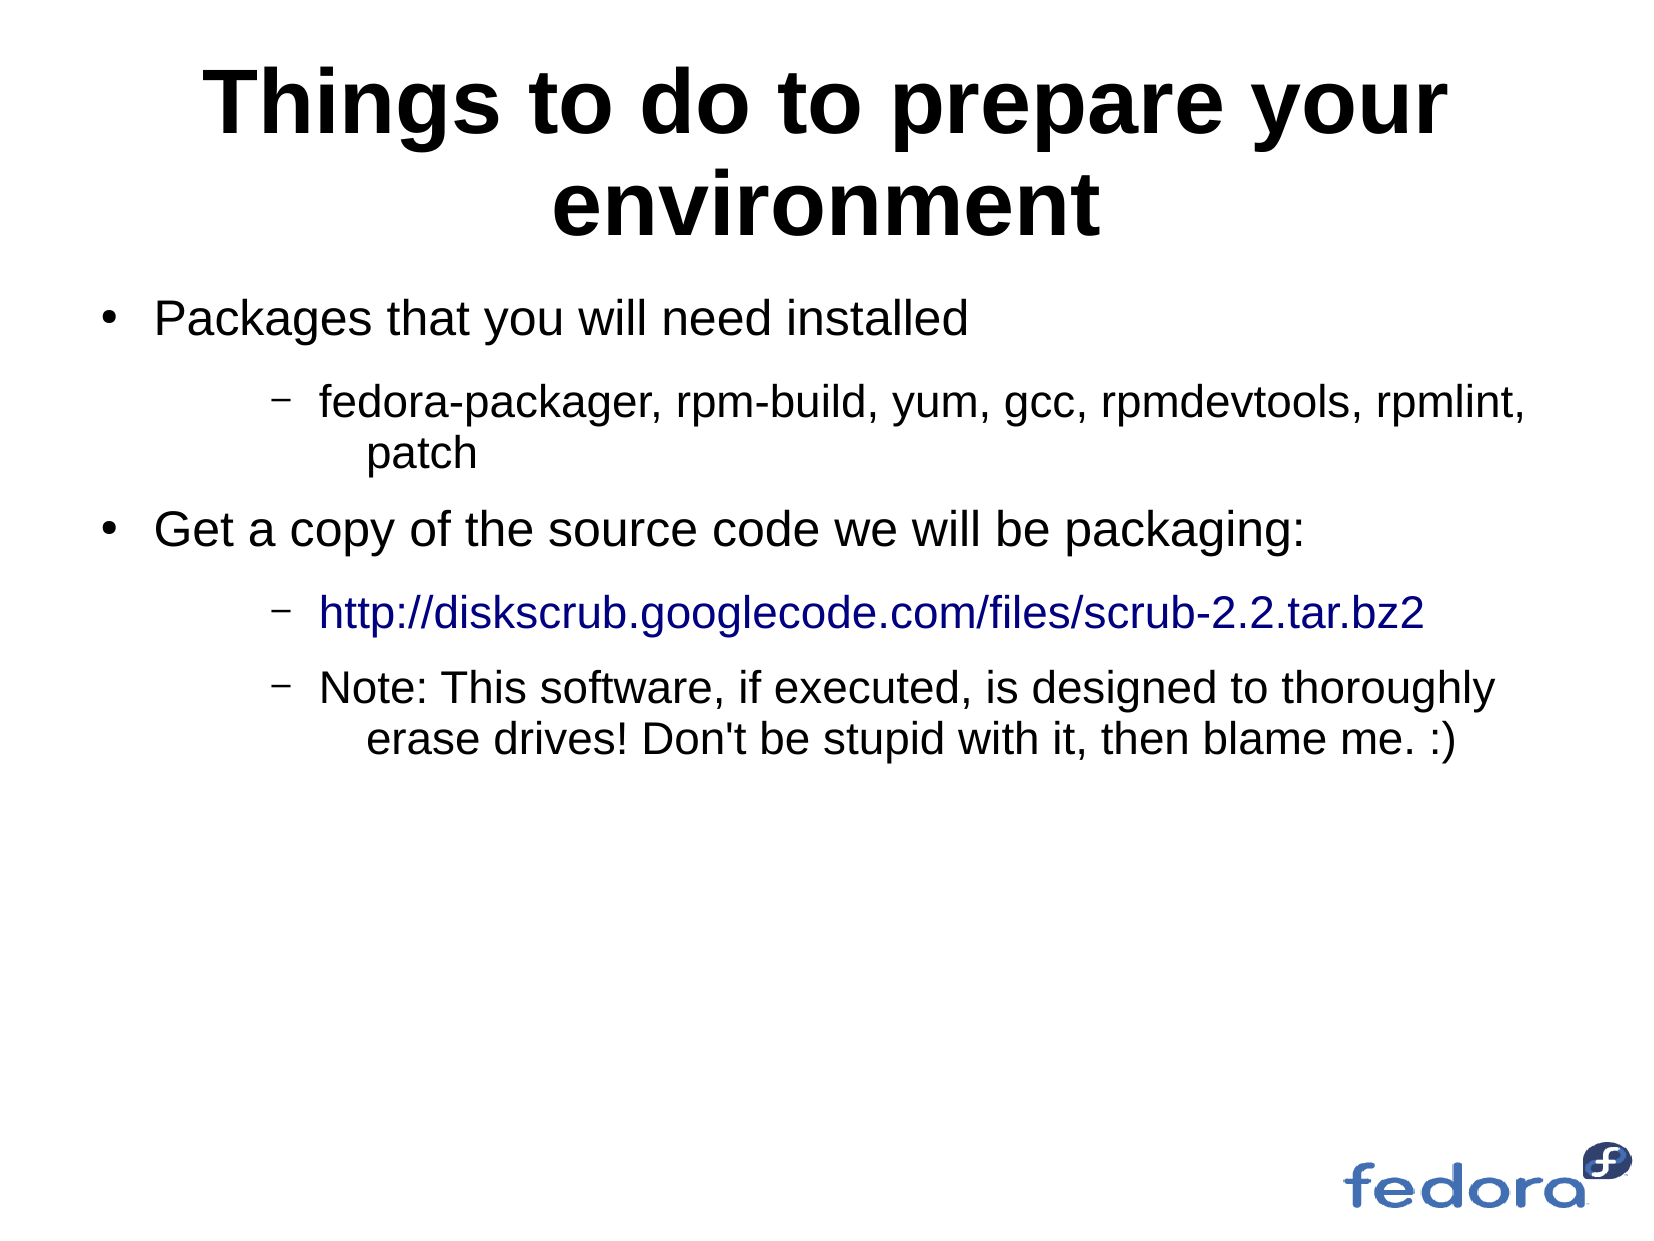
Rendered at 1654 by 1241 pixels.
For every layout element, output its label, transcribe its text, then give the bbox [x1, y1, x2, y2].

list Packages that you will need installed fedora-packager, rpm-build, yum, gcc, rpmdevtools, rpmlint, patch Get a copy of the source code we will be packaging: http://diskscrub.googlecode.com/files/scrub-2.2.tar.bz2 Note: This software, if executed, is designed to thoroughly erase drives! Don't be stupid with it, then blame me. :) [82, 290, 1571, 1109]
picture [1332, 1124, 1651, 1227]
title Things to do to prepare your environment [82, 49, 1571, 257]
